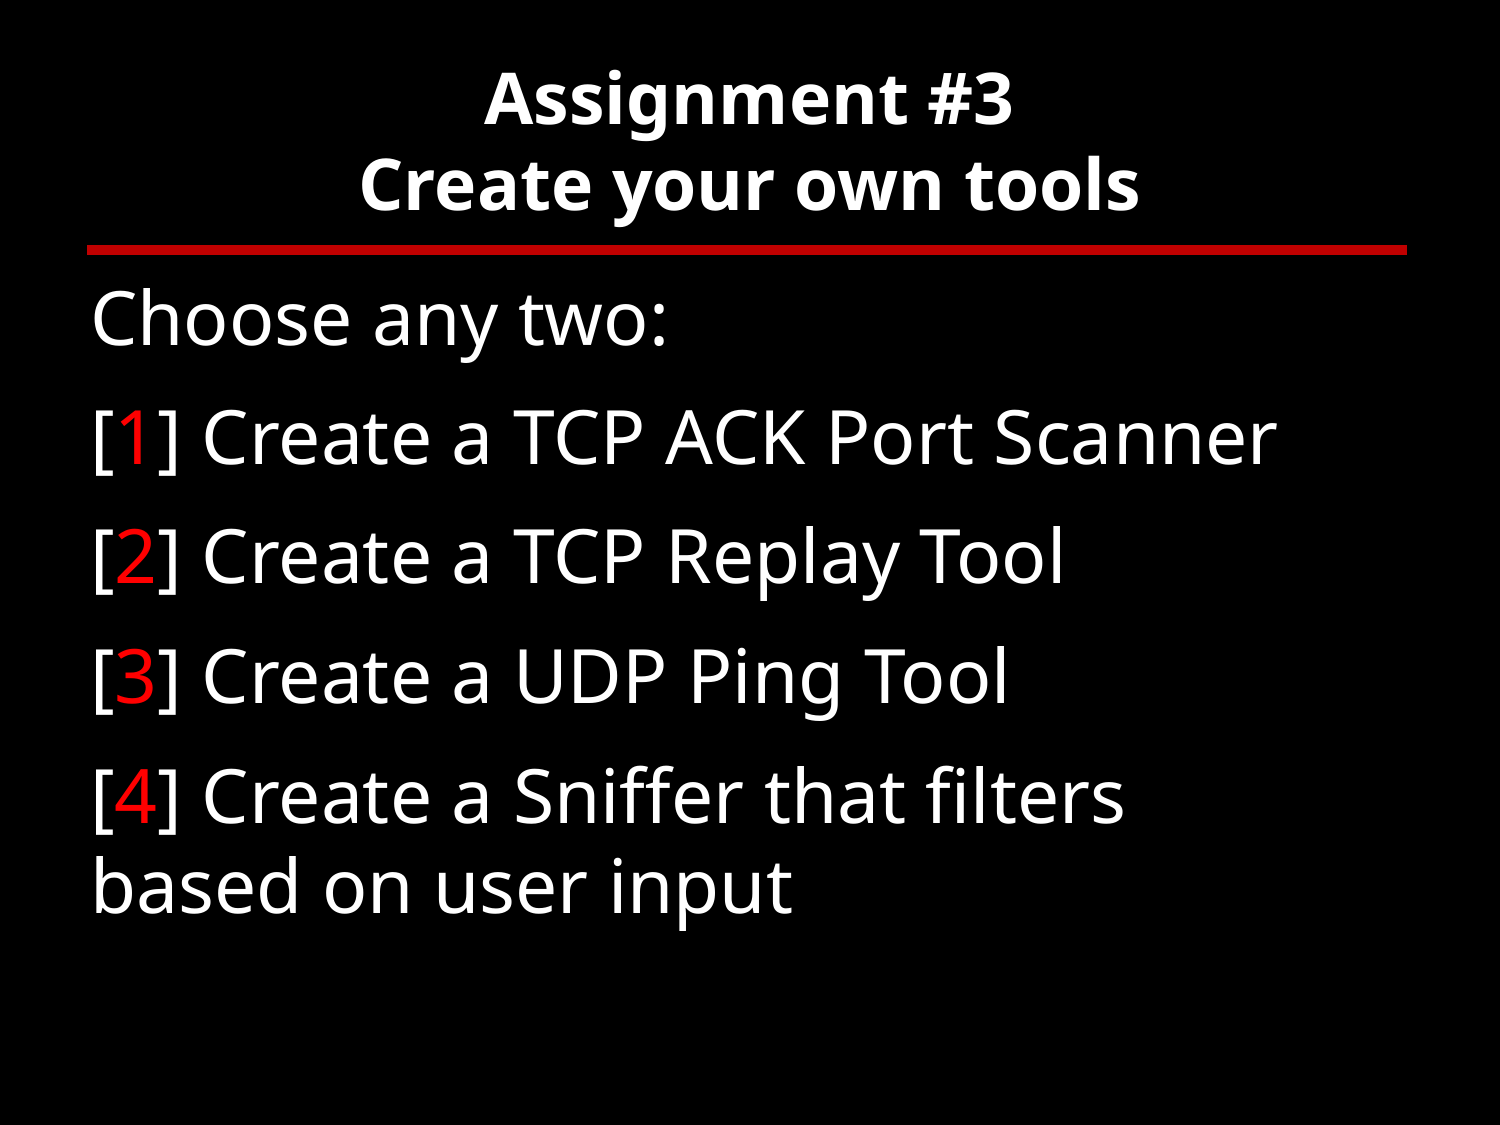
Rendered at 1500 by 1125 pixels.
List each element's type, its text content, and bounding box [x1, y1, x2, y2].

list Choose any two: [1] Create a TCP ACK Port Scanner [2] Create a TCP Replay Tool [3] Create a UDP Ping Tool [4] Create a Sniffer that filters based on user input [75, 262, 1425, 1005]
title Assignment #3 Create your own tools [75, 45, 1425, 233]
